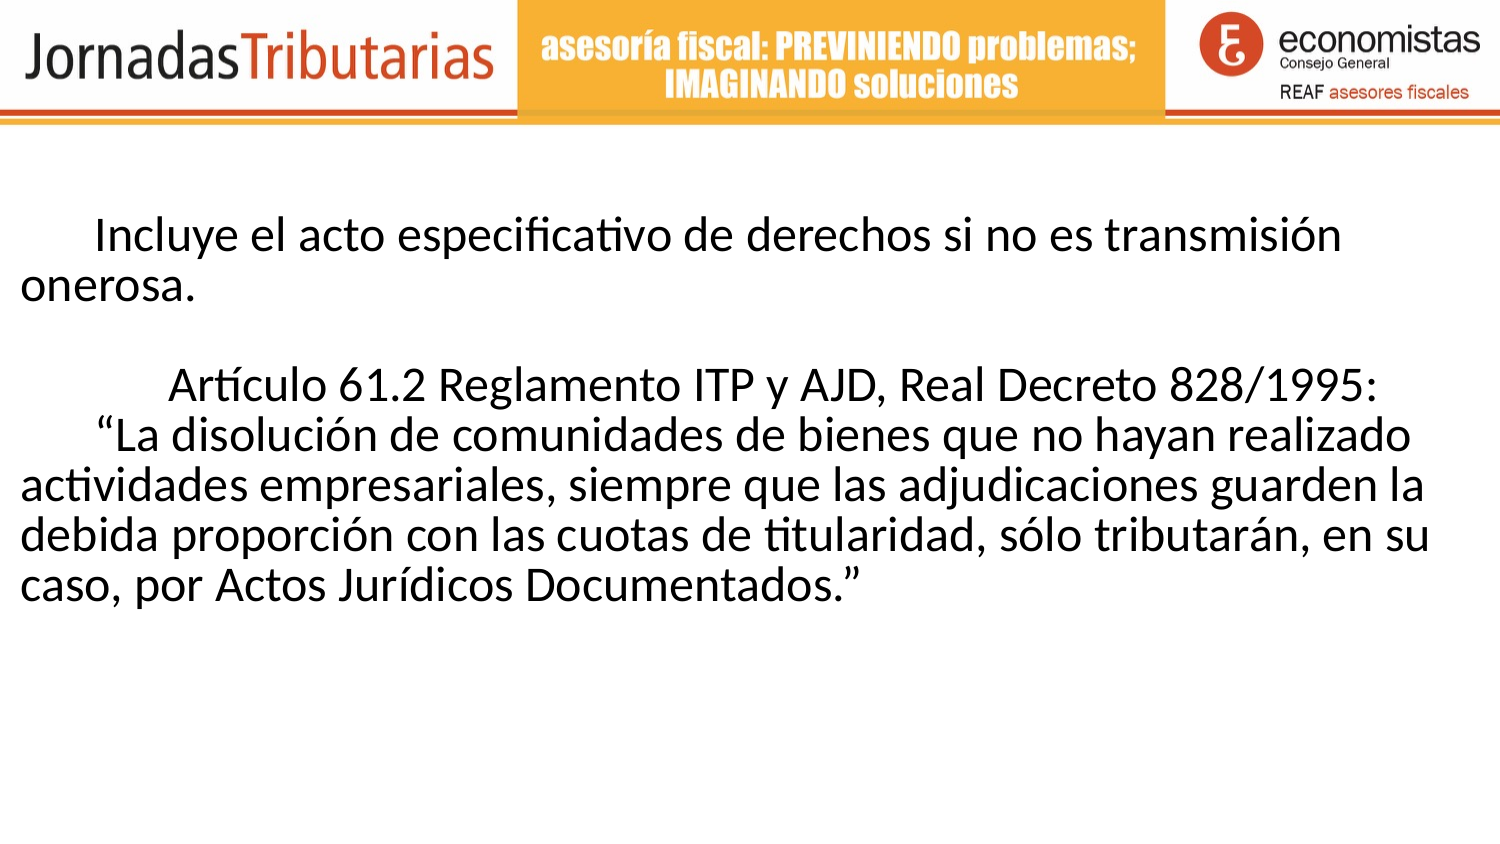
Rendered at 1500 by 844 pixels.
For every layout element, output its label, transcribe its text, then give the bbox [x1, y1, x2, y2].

picture [0, 0, 1500, 129]
text_box [2, 147, 1500, 457]
text_box Incluye el acto especificativo de derechos si no es transmisión onerosa. Artículo 61.2 Reglamento ITP y AJD, Real Decreto 828/1995: “La disolución de comunidades de bienes que no hayan realizado actividades empresariales, siempre que las adjudicaciones guarden la debida proporción con las cuotas de titularidad, sólo tributarán, en su caso, por Actos Jurídicos Documentados.” [5, 206, 1500, 844]
